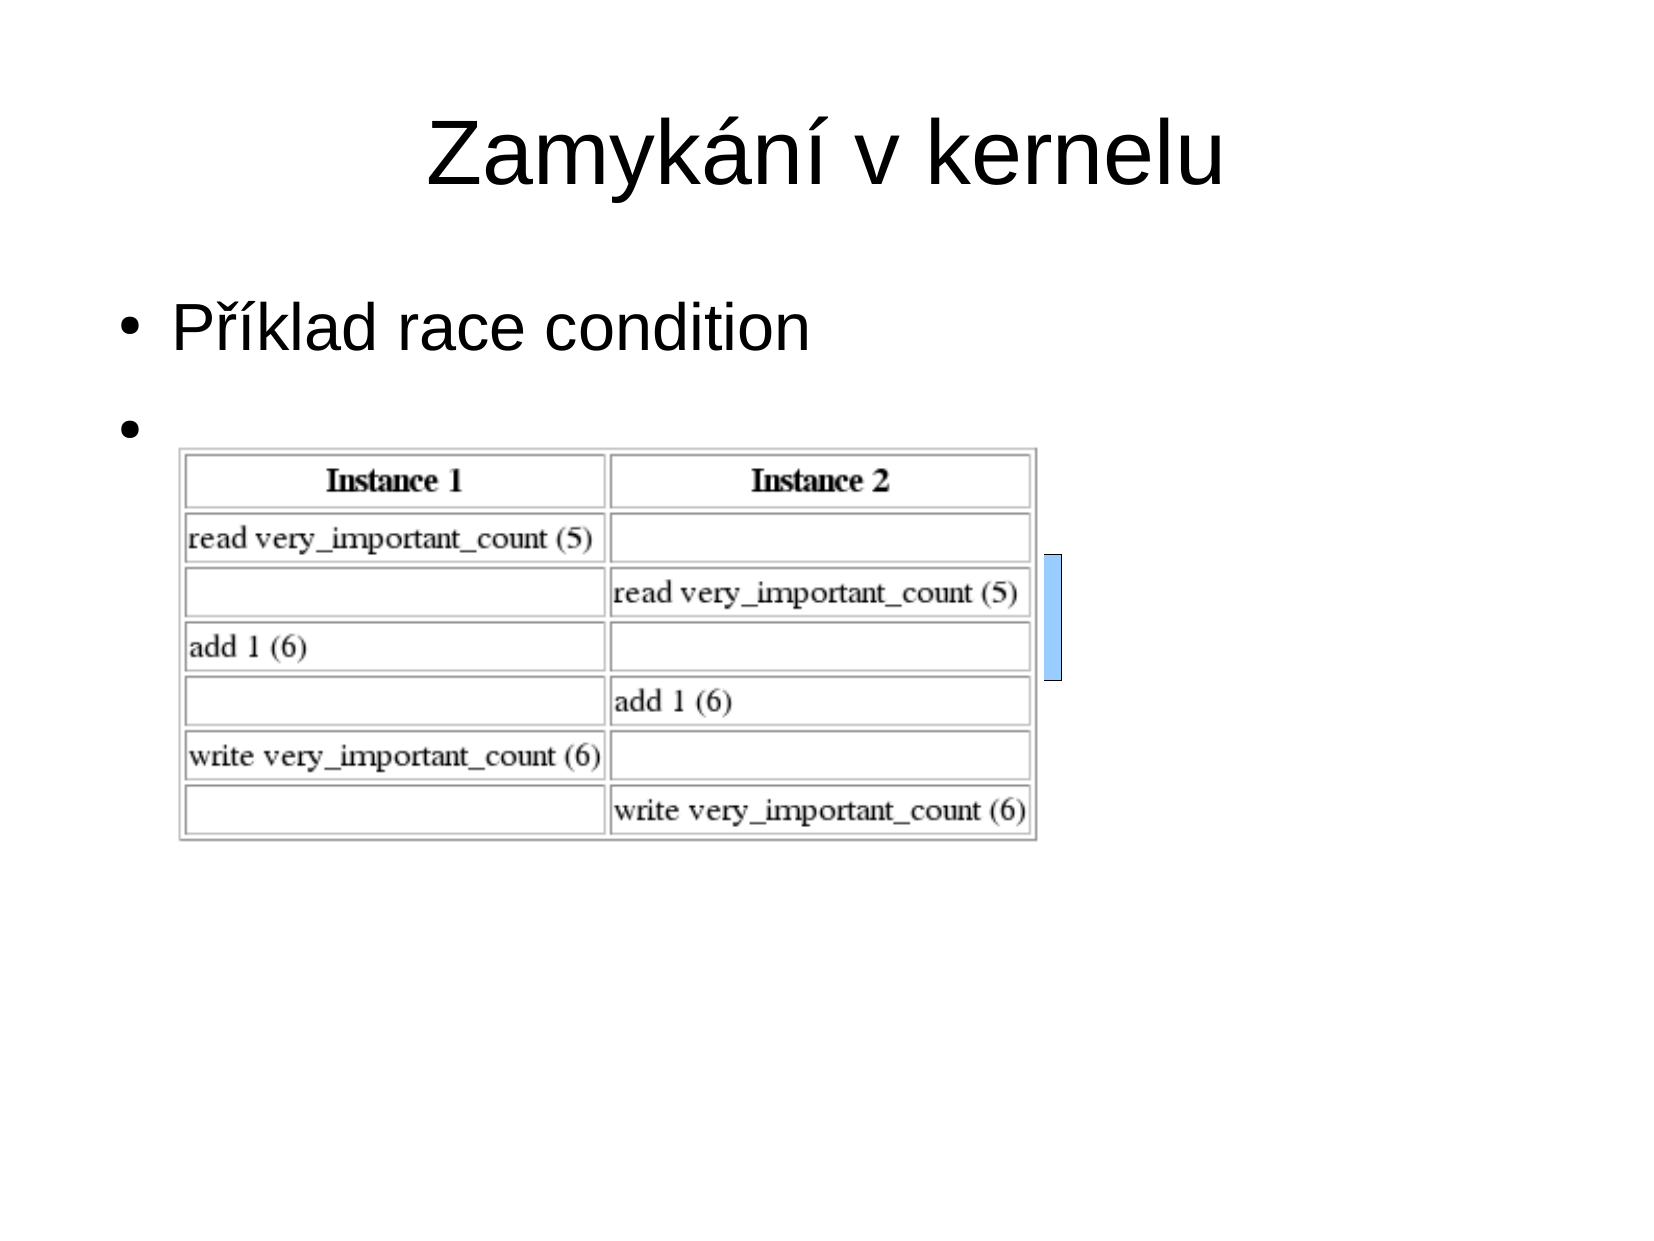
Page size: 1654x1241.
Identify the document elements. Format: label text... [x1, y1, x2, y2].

picture [177, 442, 1044, 852]
list Příklad race condition [82, 290, 1571, 1109]
title Zamykání v kernelu [82, 49, 1571, 257]
chart [1044, 554, 1062, 681]
